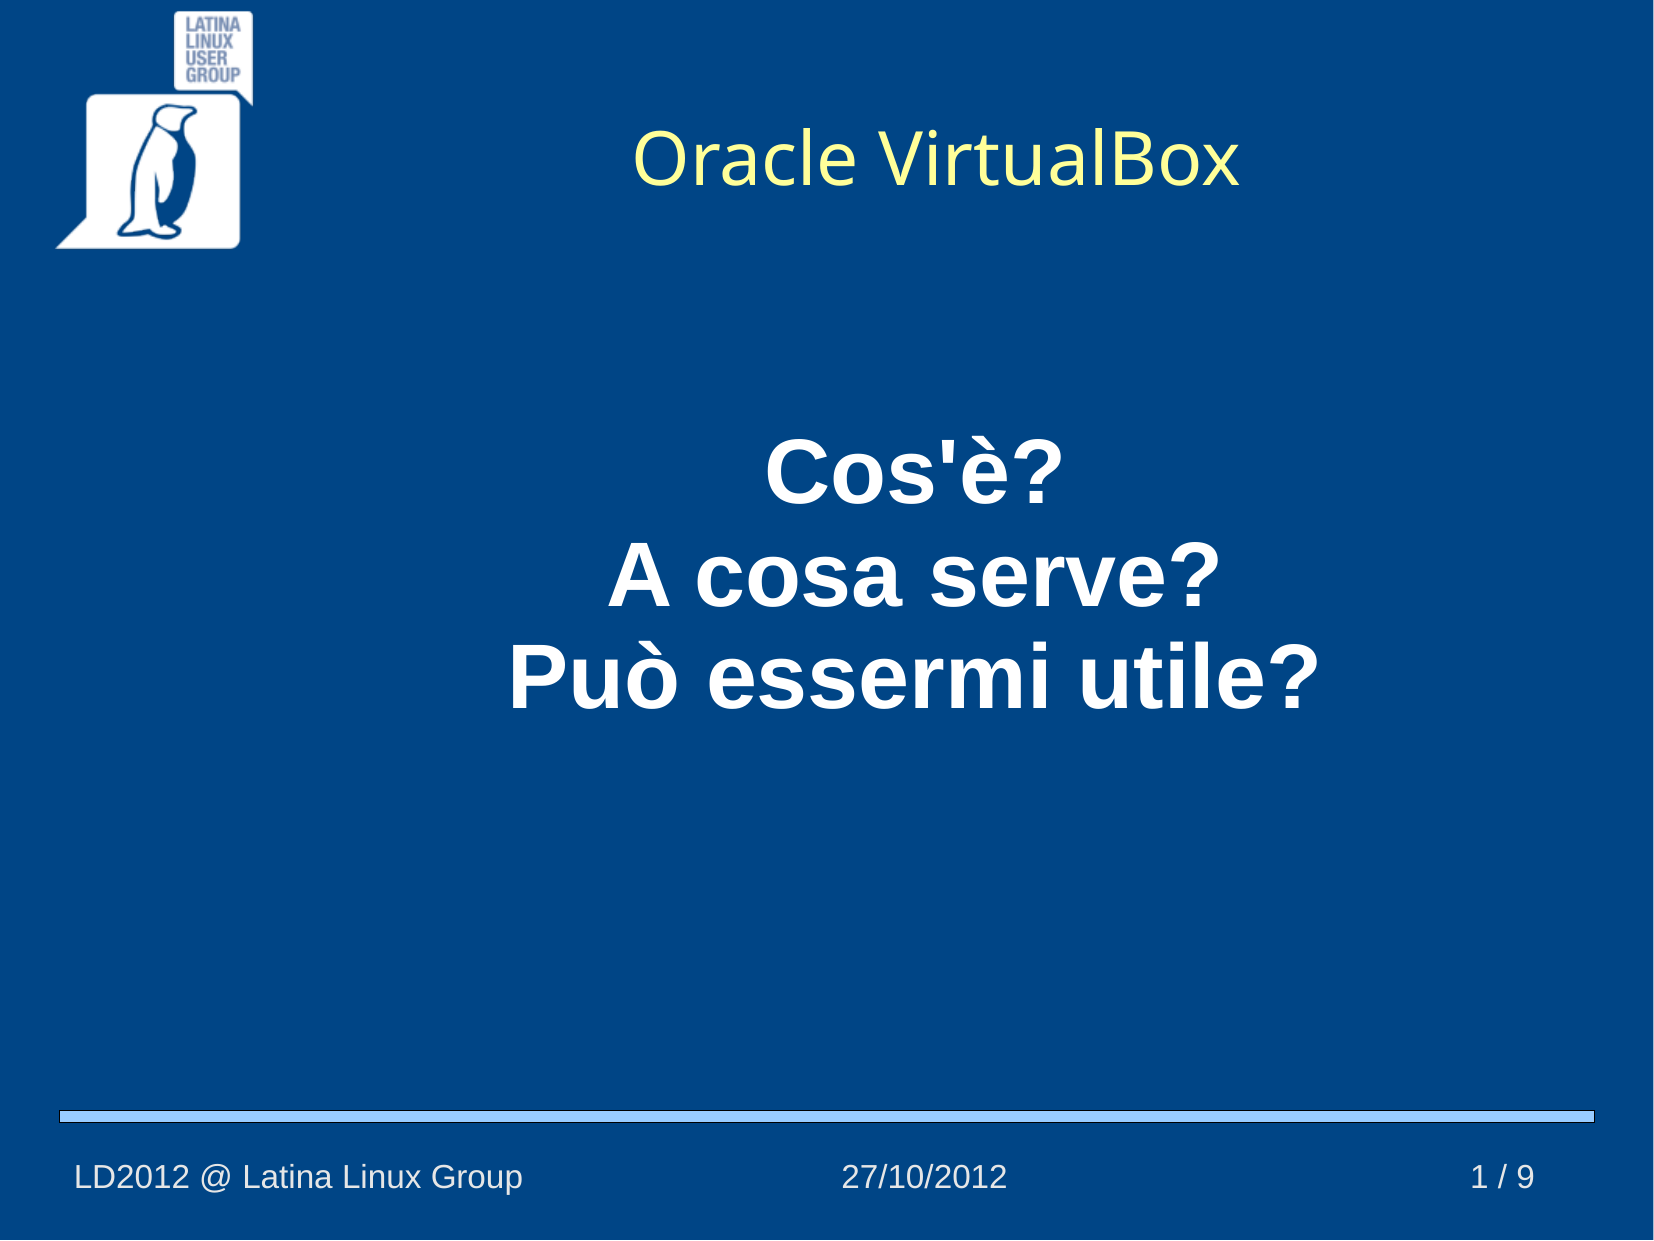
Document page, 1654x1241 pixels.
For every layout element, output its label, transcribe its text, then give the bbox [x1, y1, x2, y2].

text_box Cos'è? A cosa serve? Può essermi utile? [354, 413, 1477, 886]
title Oracle VirtualBox [265, 48, 1607, 264]
picture [43, 0, 266, 262]
